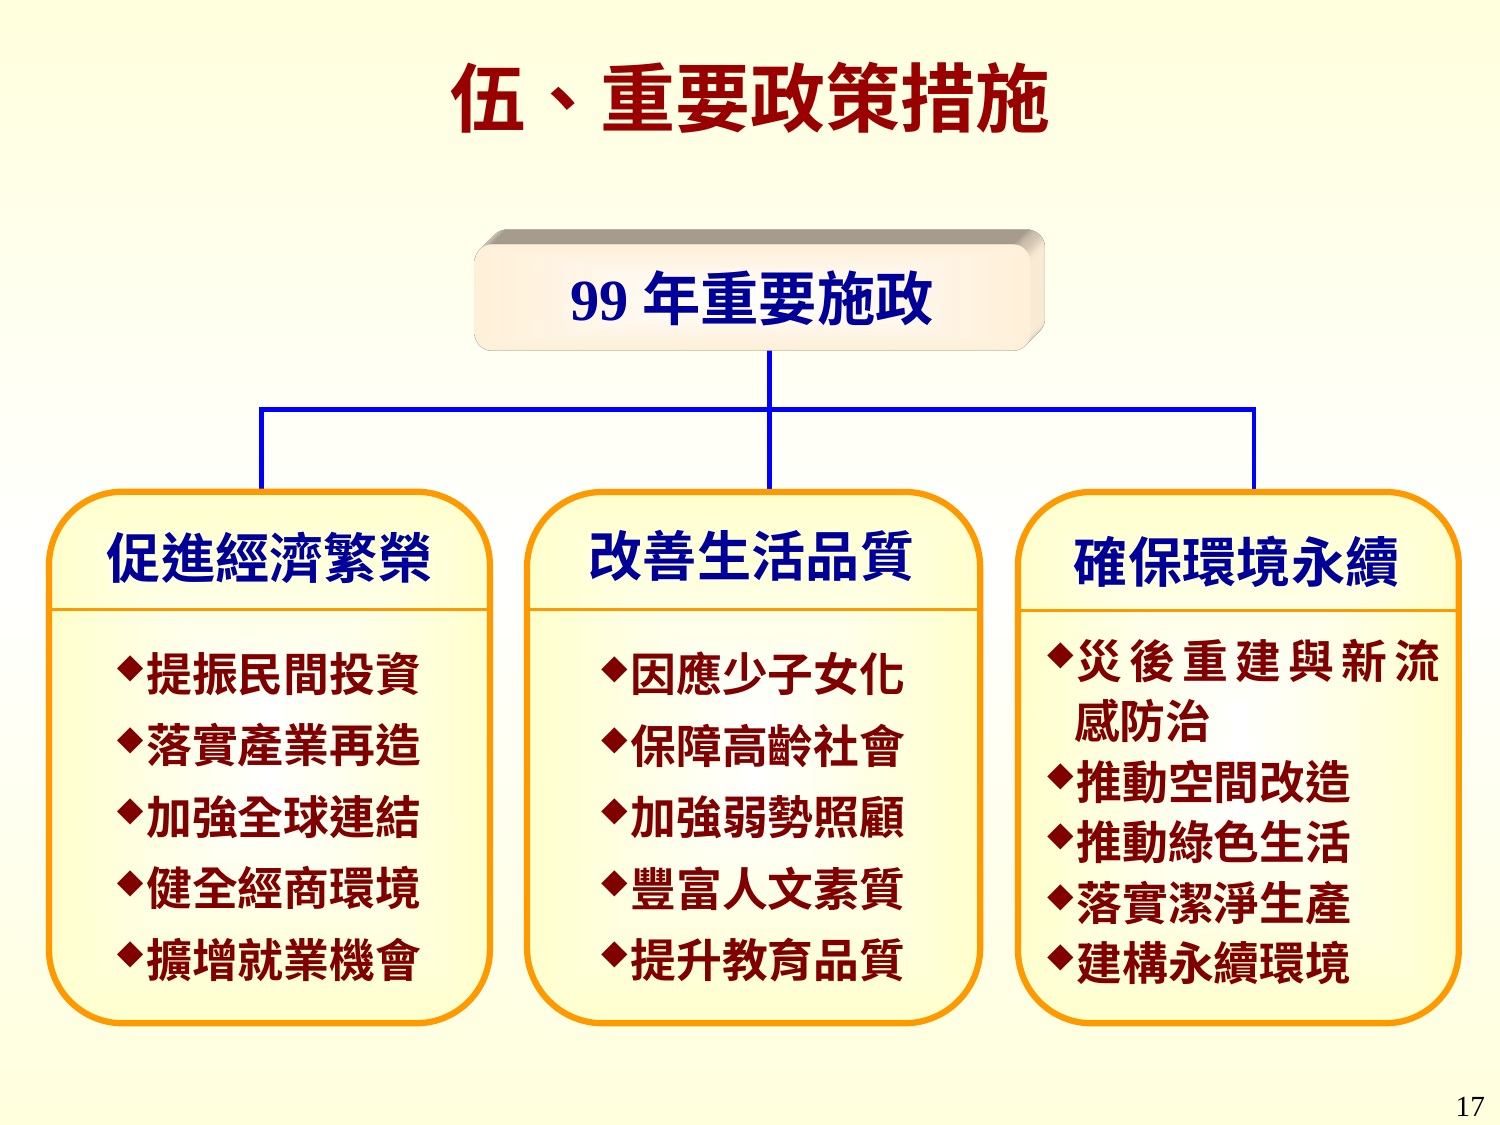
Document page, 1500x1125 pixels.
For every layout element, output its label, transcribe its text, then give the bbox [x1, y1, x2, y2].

text_box 因應少子女化 保障高齡社會 加強弱勢照顧 豐富人文素質 提升教育品質 [533, 621, 971, 995]
text_box [48, 538, 490, 608]
text_box 確保環境永續 [1017, 520, 1456, 602]
text_box [64, 995, 475, 1024]
text_box 災後重建與新流感防治 推動空間改造 推動綠色生活 落實潔淨生產 建構永續環境 [1029, 619, 1456, 998]
text_box [527, 537, 981, 608]
text_box [527, 611, 981, 984]
text_box [1033, 491, 1444, 520]
text_box [48, 611, 490, 971]
text_box [549, 491, 959, 514]
text_box [1035, 998, 1441, 1024]
text_box [1017, 545, 1459, 609]
text_box [1017, 612, 1459, 989]
text_box 伍、重要政策措施 [0, 34, 1500, 149]
text_box 99年重要施政 [1040, 249, 1044, 323]
text_box 99年重要施政 [1032, 254, 1040, 330]
text_box 改善生活品質 [529, 514, 974, 595]
text_box [543, 995, 964, 1024]
text_box [67, 491, 472, 516]
text_box 提振民間投資 落實產業再造 加強全球連結 健全經商環境 擴增就業機會 [49, 621, 487, 995]
text_box 促進經濟繁榮 [54, 516, 485, 597]
